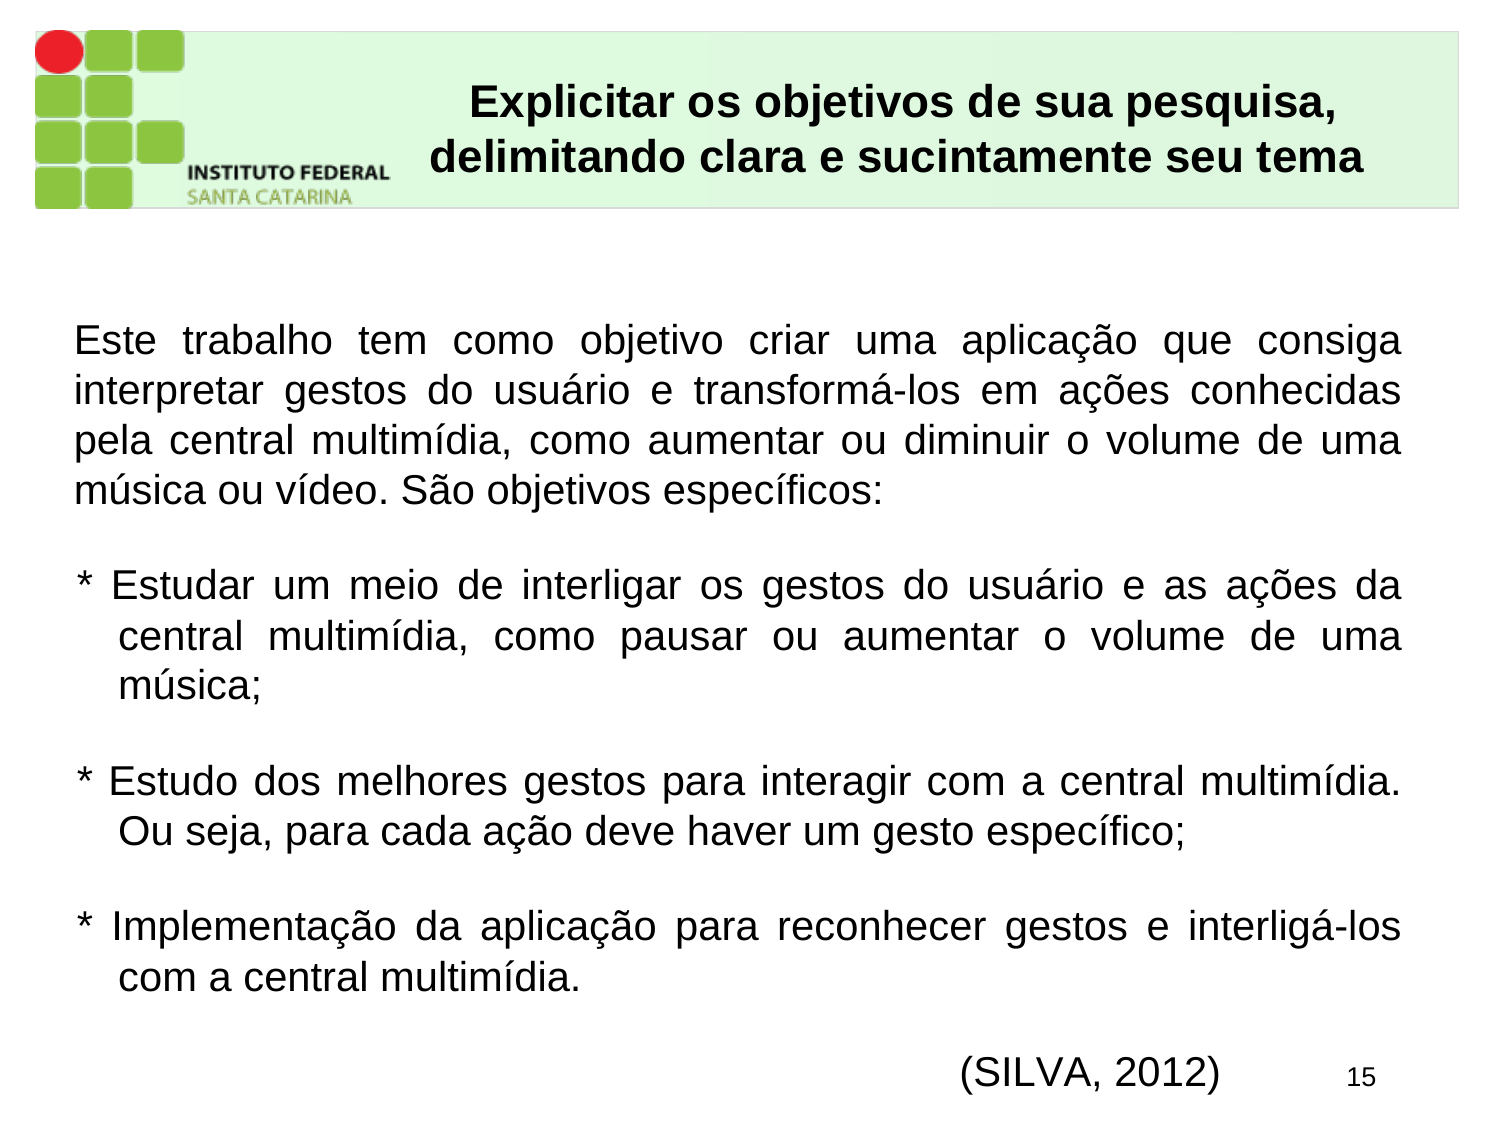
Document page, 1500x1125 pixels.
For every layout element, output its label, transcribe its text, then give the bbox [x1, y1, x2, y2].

picture [35, 30, 391, 209]
text_box Este trabalho tem como objetivo criar uma aplicação que consiga interpretar gestos do usuário e transformá-los em ações conhecidas pela central multimídia, como aumentar ou diminuir o volume de uma música ou vídeo. São objetivos específicos: * Estudar um meio de interligar os gestos do usuário e as ações da central multimídia, como pausar ou aumentar o volume de uma música; * Estudo dos melhores gestos para interagir com a central multimídia. Ou seja, para cada ação deve haver um gesto específico; * Implementação da aplicação para reconhecer gestos e interligá-los com a central multimídia. (SILVA, 2012) [59, 305, 1418, 1103]
title Explicitar os objetivos de sua pesquisa, delimitando clara e sucintamente seu tema [425, 44, 1382, 209]
